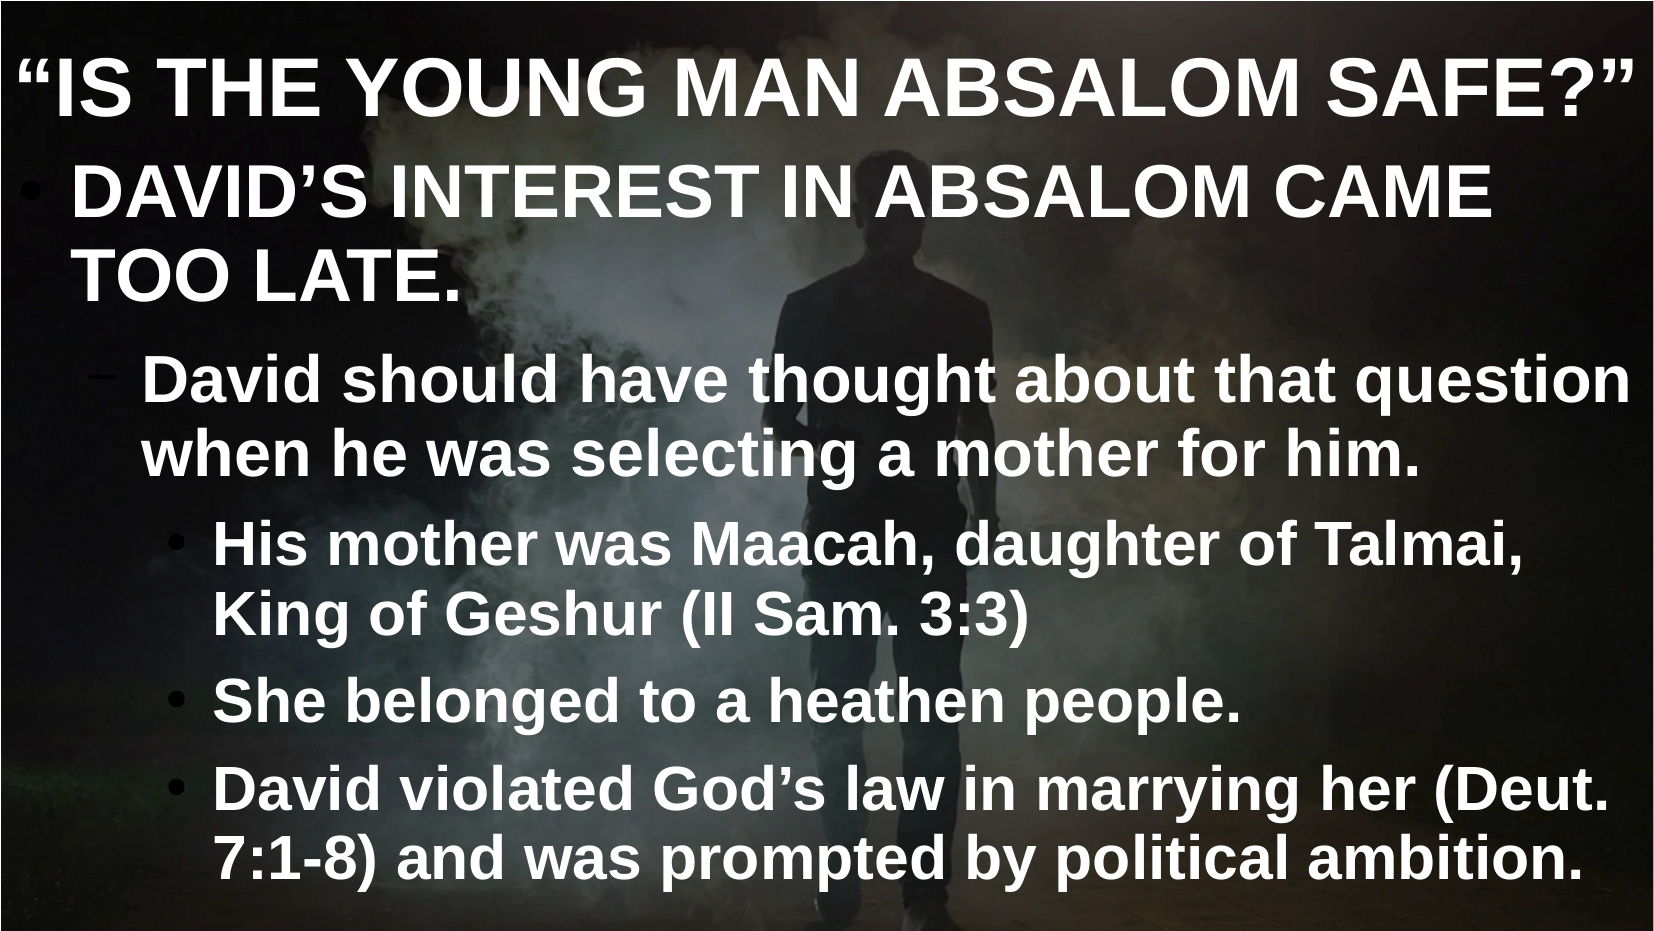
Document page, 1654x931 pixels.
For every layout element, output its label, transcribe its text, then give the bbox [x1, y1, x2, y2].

title “IS THE YOUNG MAN ABSALOM SAFE?” [0, 9, 1654, 166]
picture [1649, 166, 1654, 931]
picture [1, 1, 1654, 9]
list DAVID’S INTEREST IN ABSALOM CAME TOO LATE. David should have thought about that question when he was selecting a mother for him. His mother was Maacah, daughter of Talmai, King of Geshur (II Sam. 3:3) She belonged to a heathen people. David violated God’s law in marrying her (Deut. 7:1-8) and was prompted by political ambition. [0, 150, 1649, 931]
